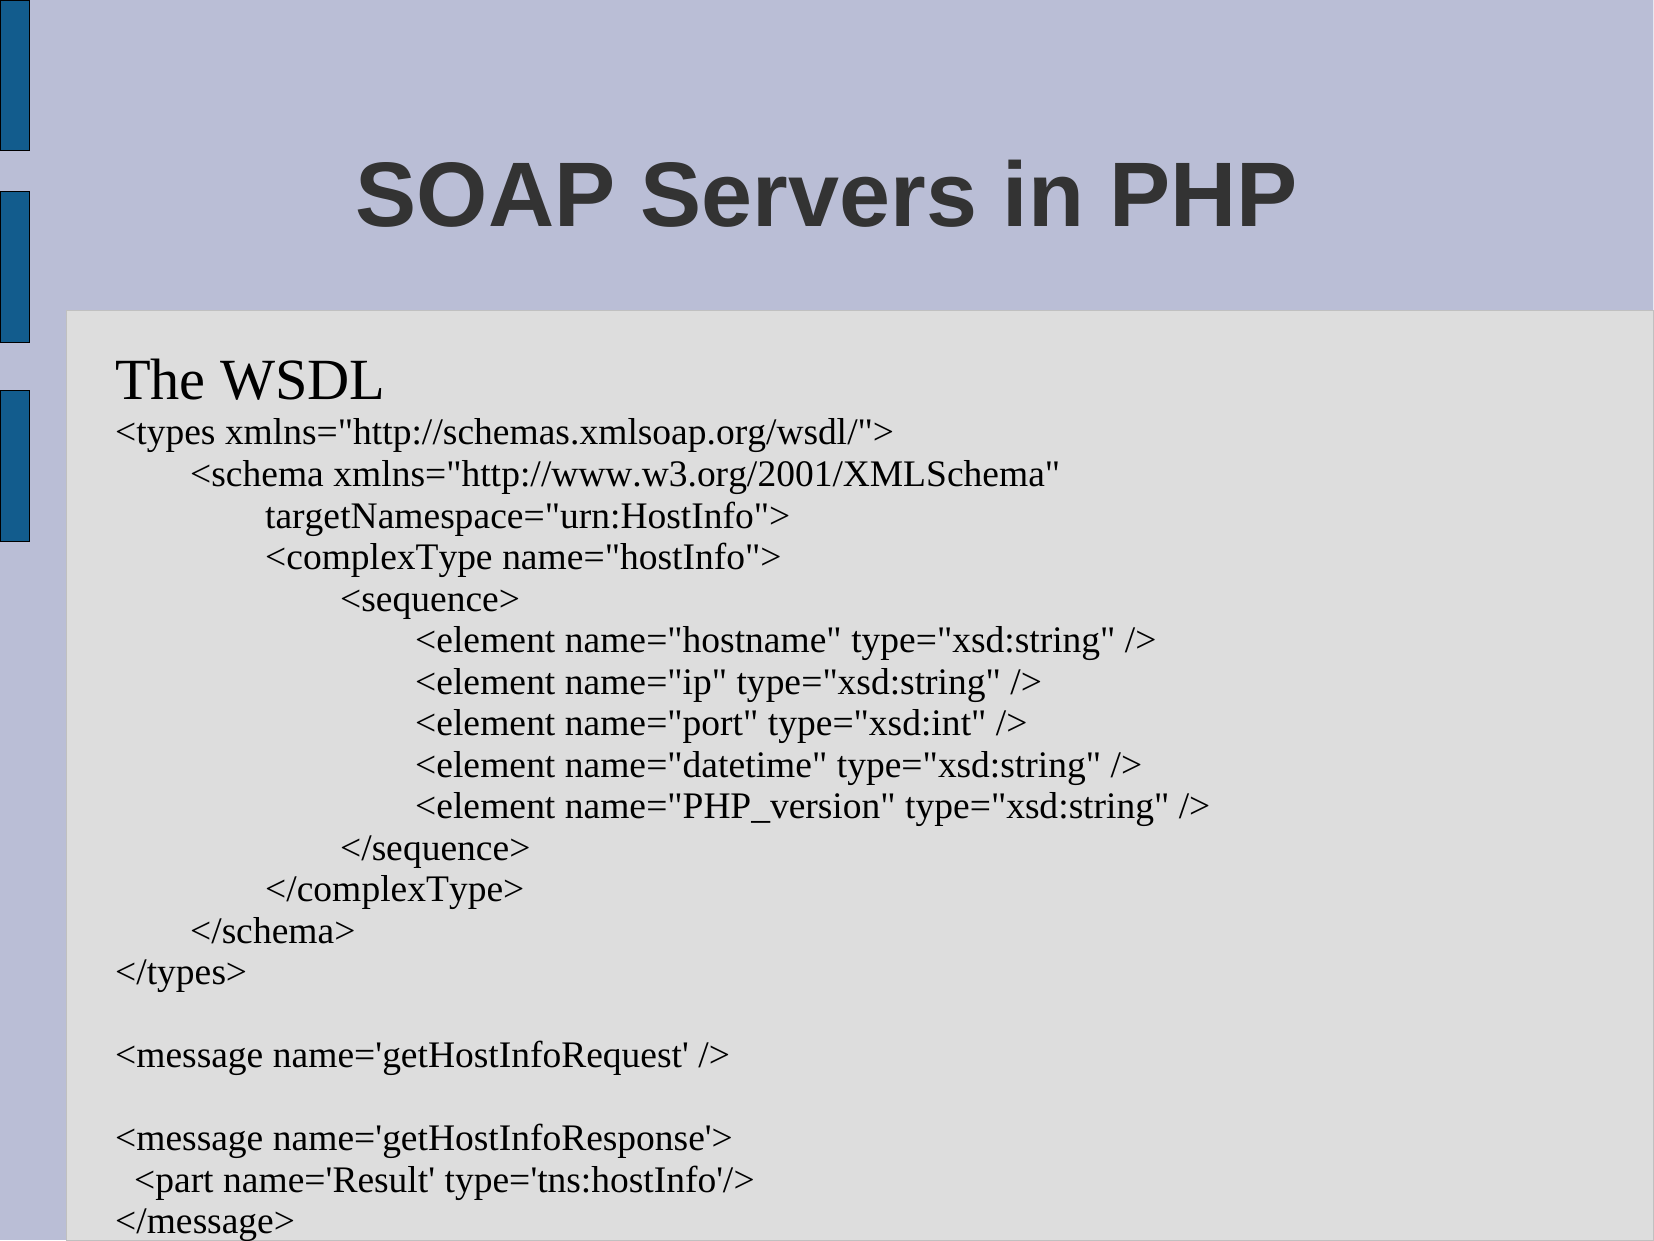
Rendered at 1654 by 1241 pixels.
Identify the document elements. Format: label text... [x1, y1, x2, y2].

text_box The WSDL <types xmlns="http://schemas.xmlsoap.org/wsdl/"> <schema xmlns="http://www.w3.org/2001/XMLSchema" targetNamespace="urn:HostInfo"> <complexType name="hostInfo"> <sequence> <element name="hostname" type="xsd:string" /> <element name="ip" type="xsd:string" /> <element name="port" type="xsd:int" /> <element name="datetime" type="xsd:string" /> <element name="PHP_version" type="xsd:string" /> </sequence> </complexType> </schema> </types> <message name='getHostInfoRequest' /> <message name='getHostInfoResponse'> <part name='Result' type='tns:hostInfo'/> </message> [115, 314, 1584, 1226]
title SOAP Servers in PHP [121, 91, 1534, 299]
